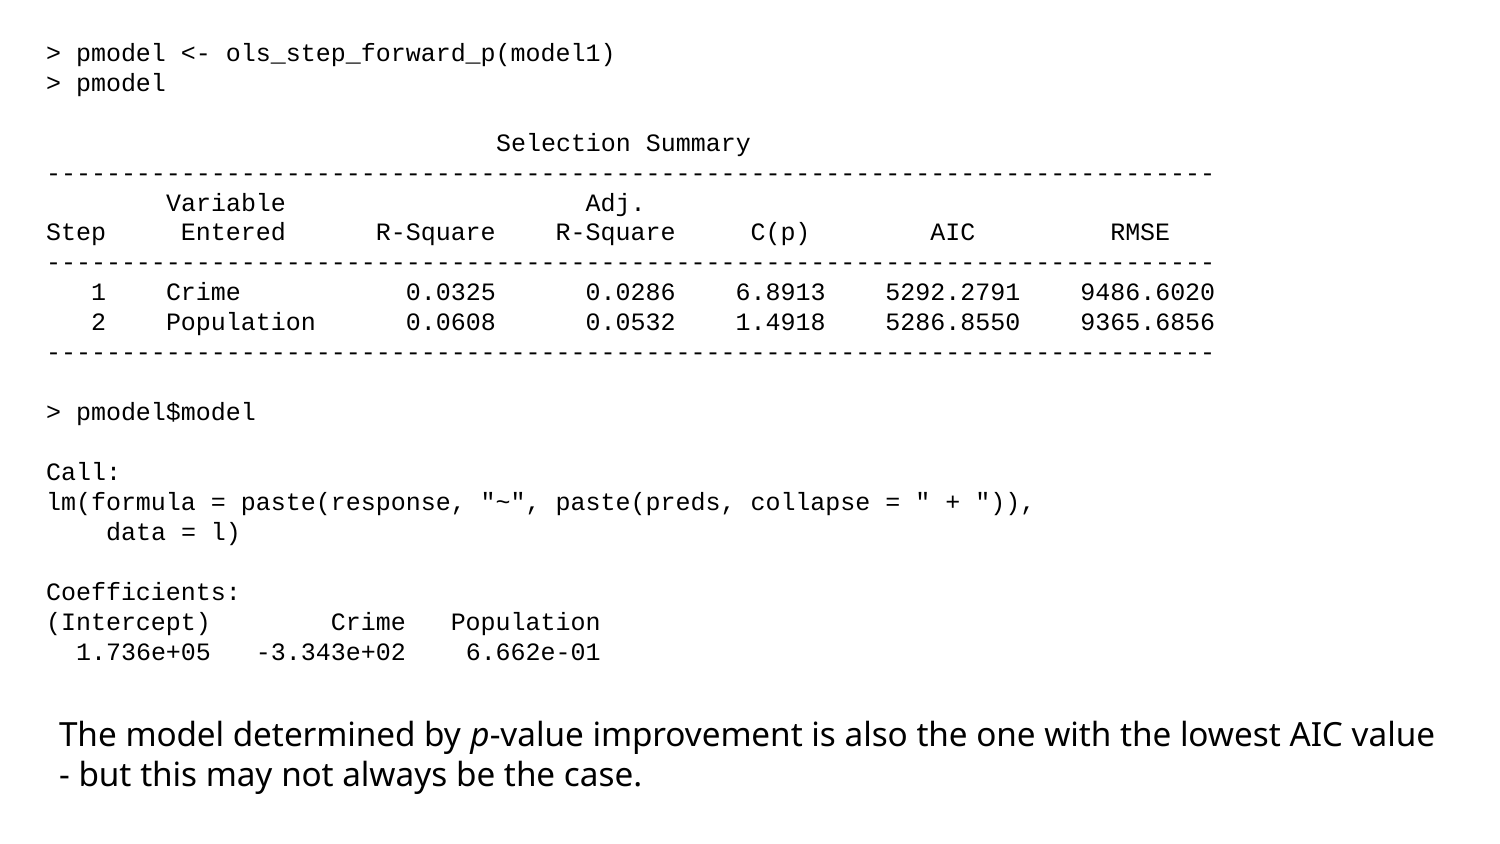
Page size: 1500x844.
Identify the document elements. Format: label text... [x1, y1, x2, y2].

text_box > pmodel <- ols_step_forward_p(model1) > pmodel Selection Summary ------------------------------------------------------------------------------ Variable Adj. Step Entered R-Square R-Square C(p) AIC RMSE ------------------------------------------------------------------------------ 1 Crime 0.0325 0.0286 6.8913 5292.2791 9486.6020 2 Population 0.0608 0.0532 1.4918 5286.8550 9365.6856 ------------------------------------------------------------------------------ > pmodel$model Call: lm(formula = paste(response, "~", paste(preds, collapse = " + ")), data = l) Coefficients: (Intercept) Crime Population 1.736e+05 -3.343e+02 6.662e-01 [31, 21, 1467, 779]
text_box The model determined by p-value improvement is also the one with the lowest AIC value - but this may not always be the case. [44, 697, 1467, 816]
